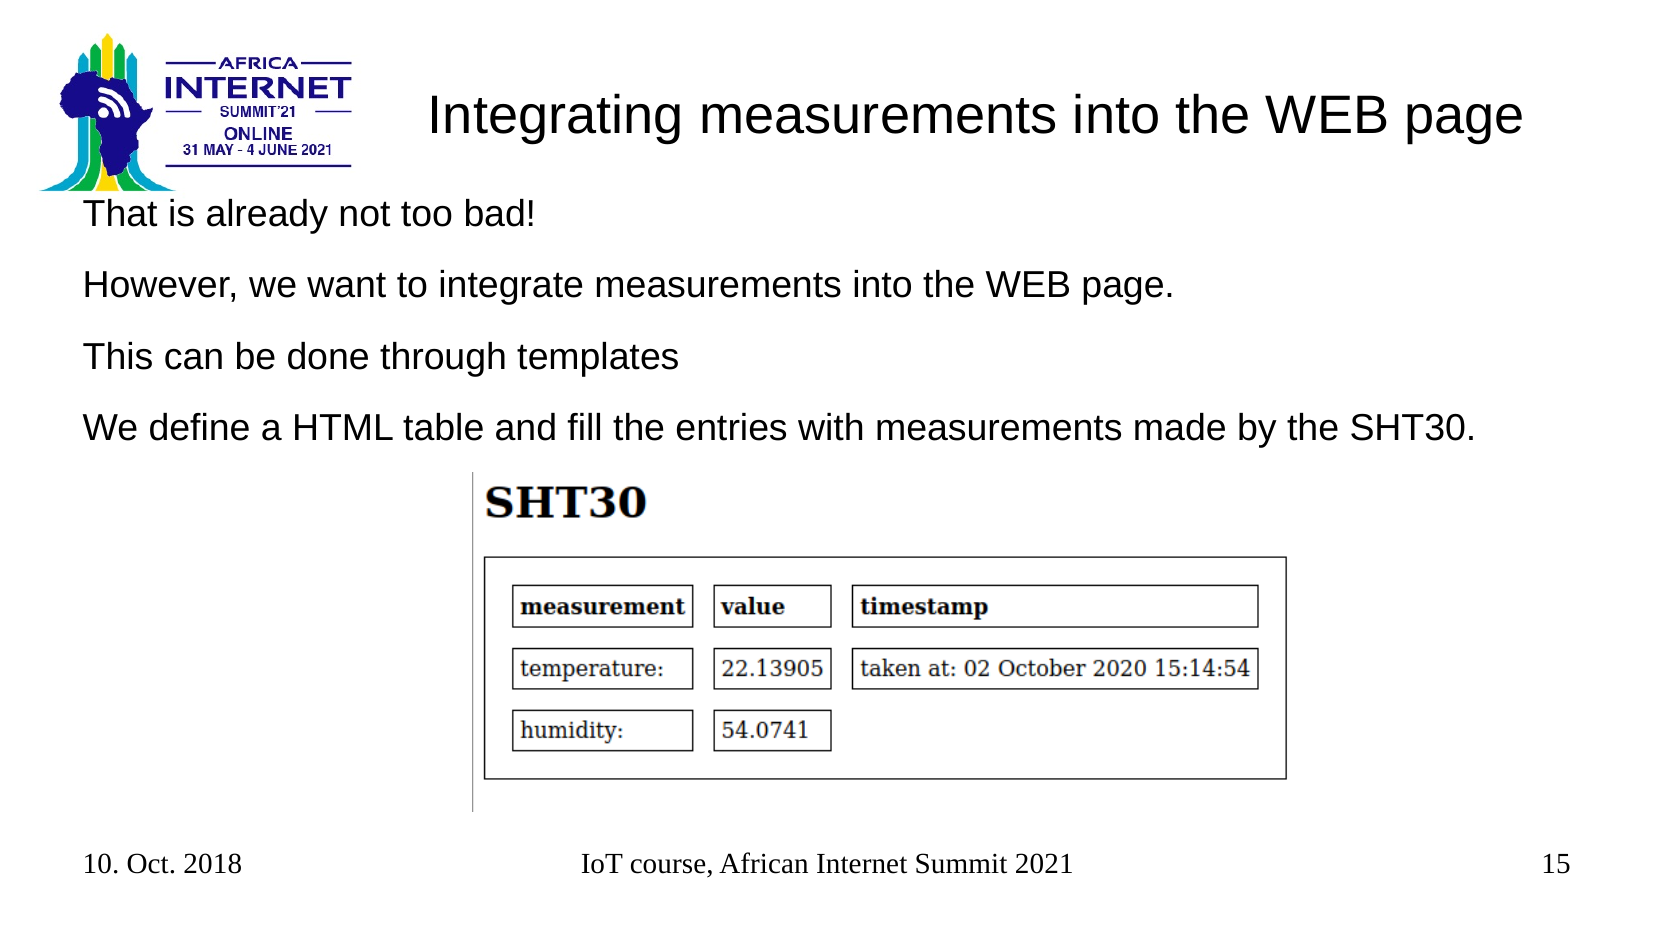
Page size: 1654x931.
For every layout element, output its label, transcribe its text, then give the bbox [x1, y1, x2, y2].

picture [472, 472, 1330, 812]
list That is already not too bad! However, we want to integrate measurements into the WEB page. This can be done through templates We define a HTML table and fill the entries with measurements made by the SHT30. [82, 192, 1571, 758]
picture [9, 11, 384, 207]
title Integrating measurements into the WEB page [383, 37, 1571, 192]
